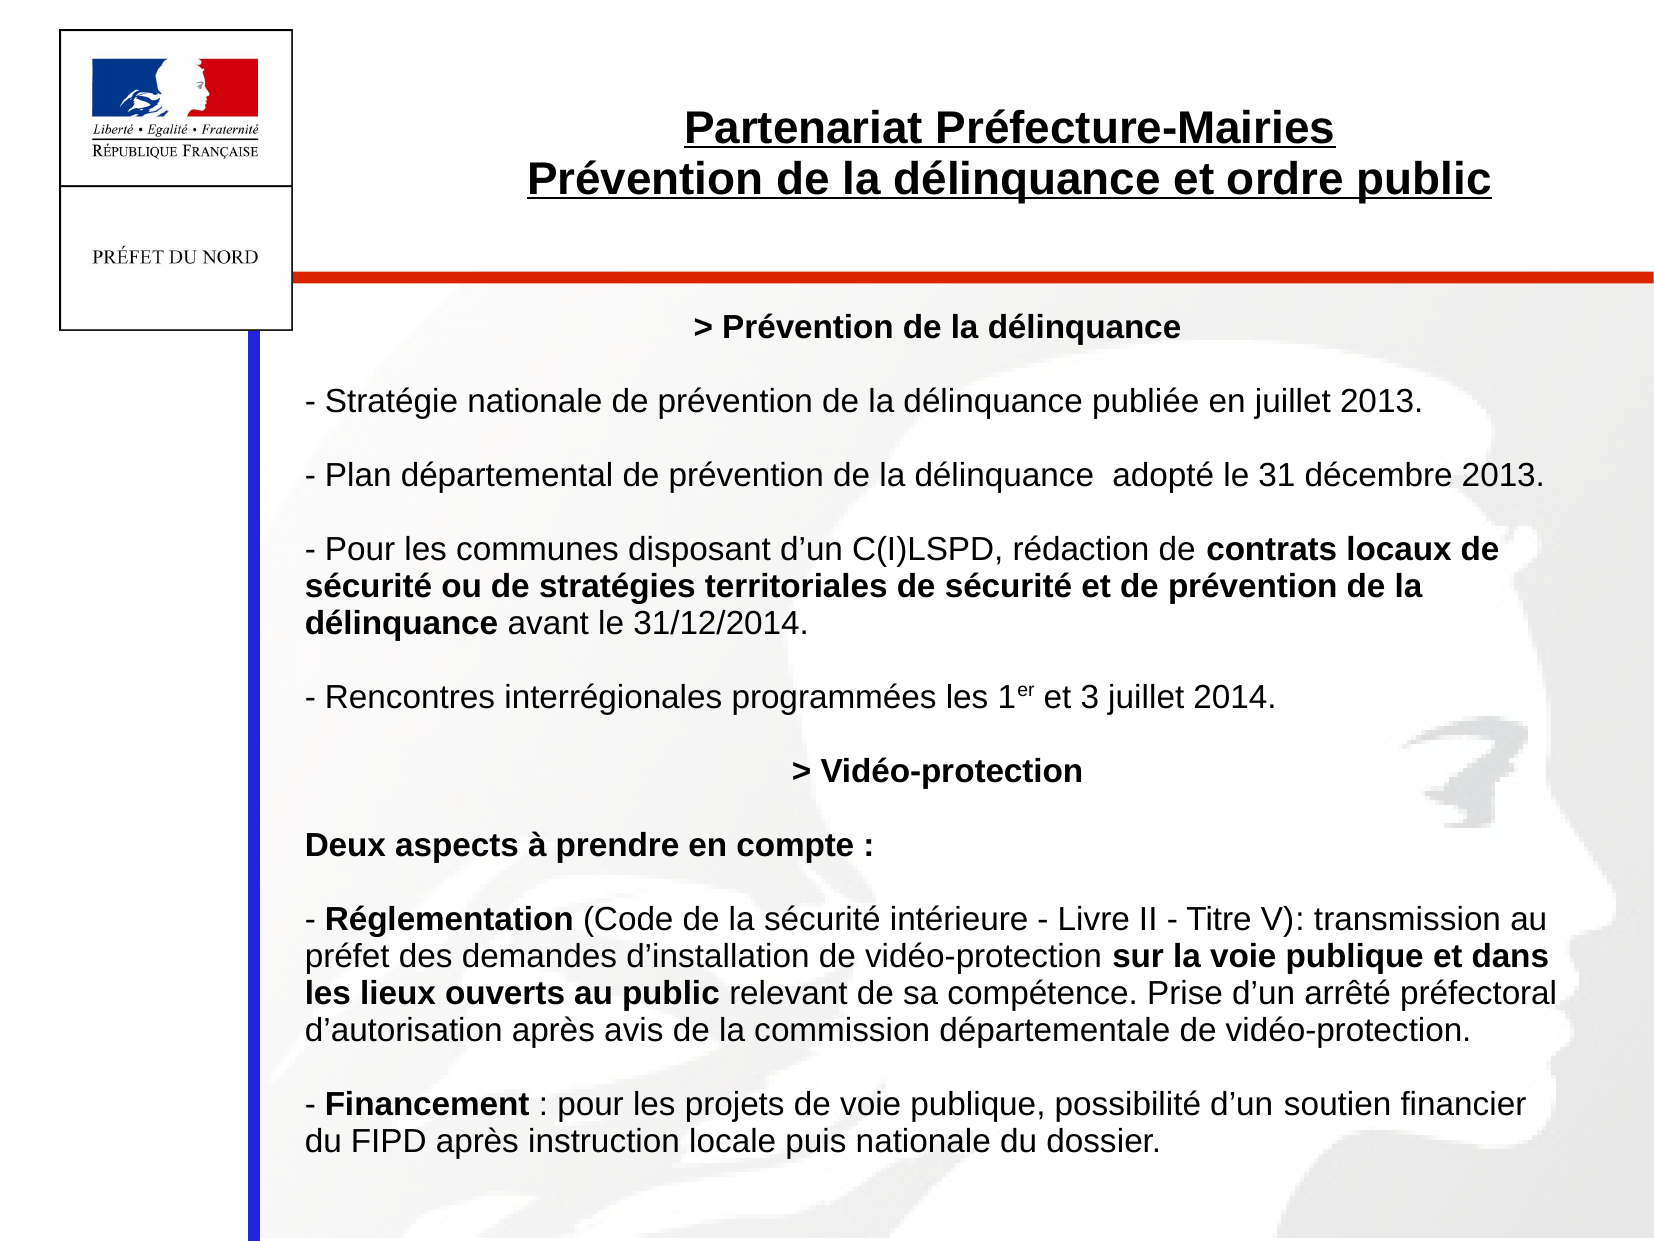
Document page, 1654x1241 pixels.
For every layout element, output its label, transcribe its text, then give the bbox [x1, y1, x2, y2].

title Partenariat Préfecture-Mairies Prévention de la délinquance et ordre public [377, 49, 1642, 257]
picture [59, 29, 293, 331]
subtitle > Prévention de la délinquance - Stratégie nationale de prévention de la délinquance publiée en juillet 2013. - Plan départemental de prévention de la délinquance adopté le 31 décembre 2013. - Pour les communes disposant d’un C(I)LSPD, rédaction de contrats locaux de sécurité ou de stratégies territoriales de sécurité et de prévention de la délinquance avant le 31/12/2014. - Rencontres interrégionales programmées les 1er et 3 juillet 2014. > Vidéo-protection Deux aspects à prendre en compte : - Réglementation (Code de la sécurité intérieure - Livre II - Titre V): transmission au préfet des demandes d’installation de vidéo-protection sur la voie publique et dans les lieux ouverts au public relevant de sa compétence. Prise d’un arrêté préfectoral d’autorisation après avis de la commission départementale de vidéo-protection. - Financement : pour les projets de voie publique, possibilité d’un soutien financier du FIPD après instruction locale puis nationale du dossier. [304, 297, 1571, 1207]
